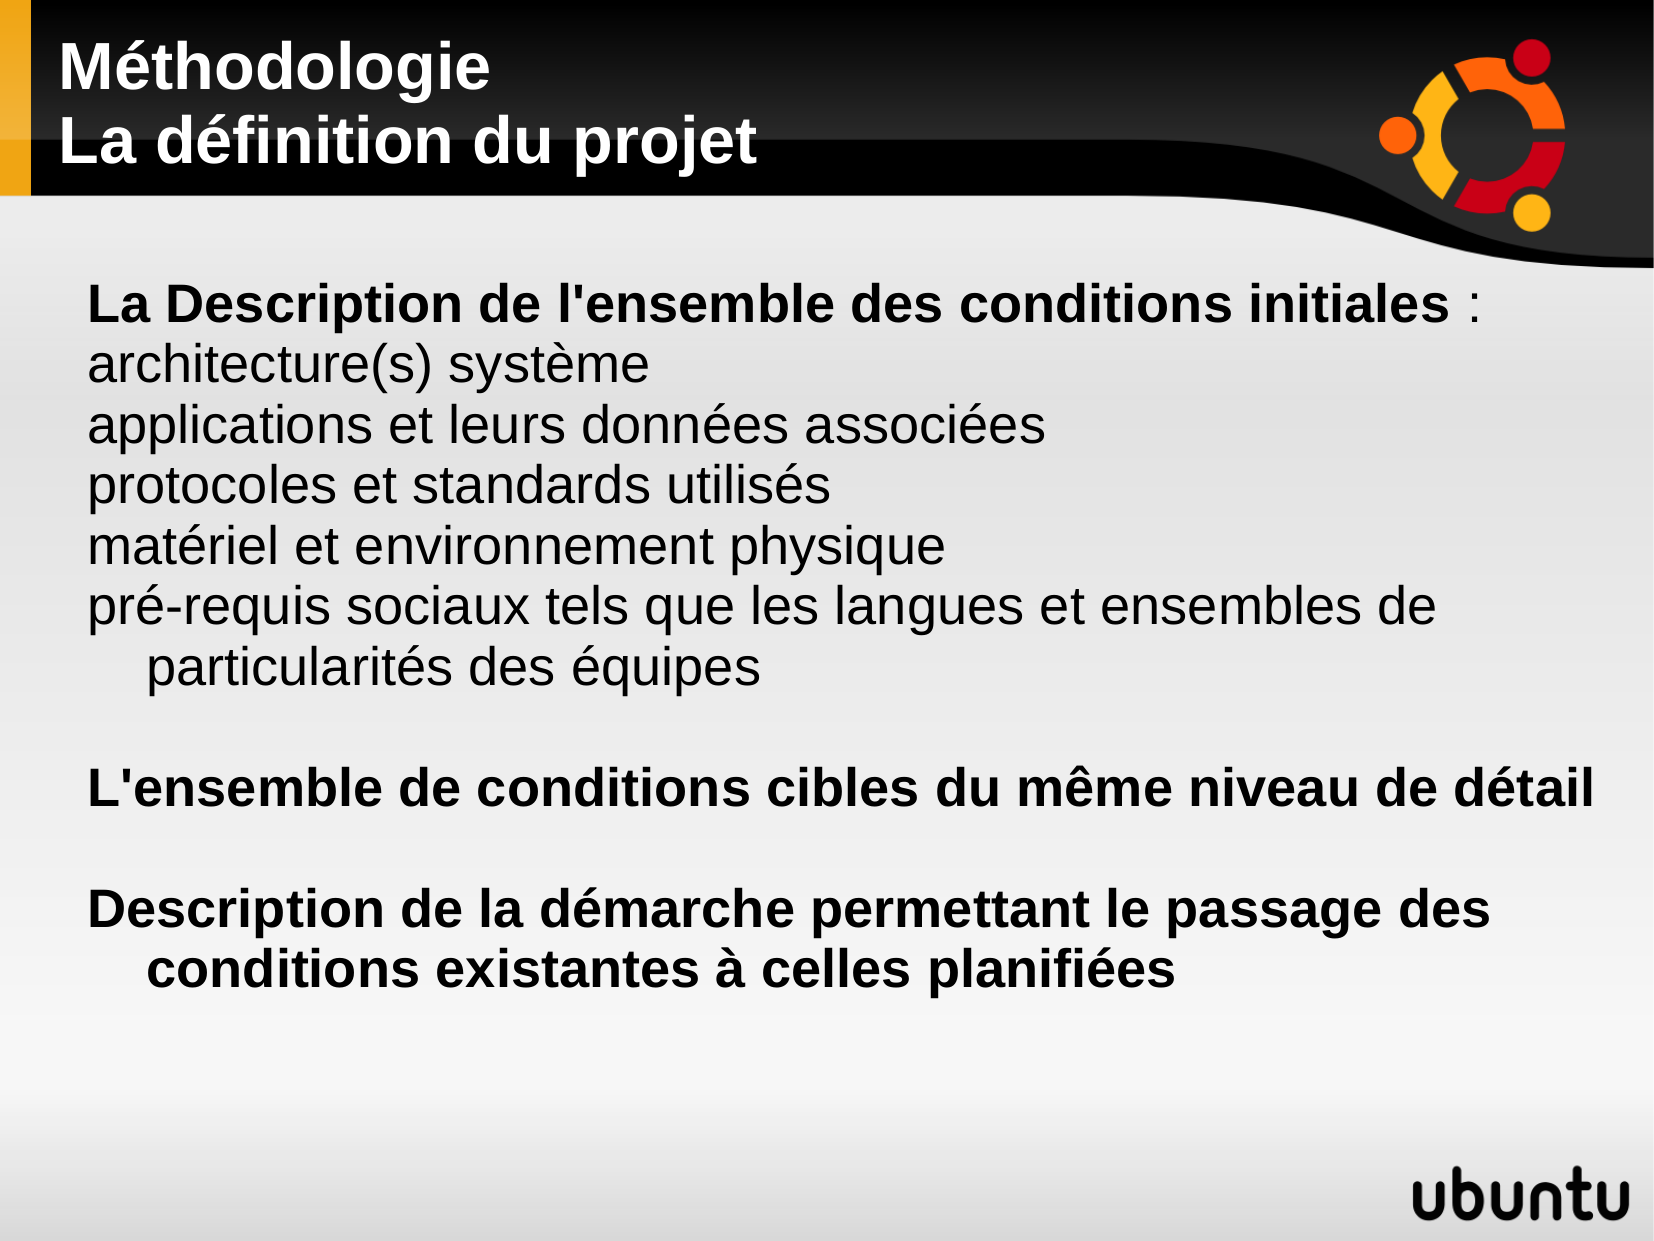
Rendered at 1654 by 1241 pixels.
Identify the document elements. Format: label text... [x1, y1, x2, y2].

picture [0, 0, 1654, 1241]
title Méthodologie La définition du projet [59, 17, 1270, 190]
text_box La Description de l'ensemble des conditions initiales : architecture(s) système applications et leurs données associées protocoles et standards utilisés matériel et environnement physique pré-requis sociaux tels que les langues et ensembles de particularités des équipes L'ensemble de conditions cibles du même niveau de détail Description de la démarche permettant le passage des conditions existantes à celles planifiées [72, 265, 1619, 1175]
